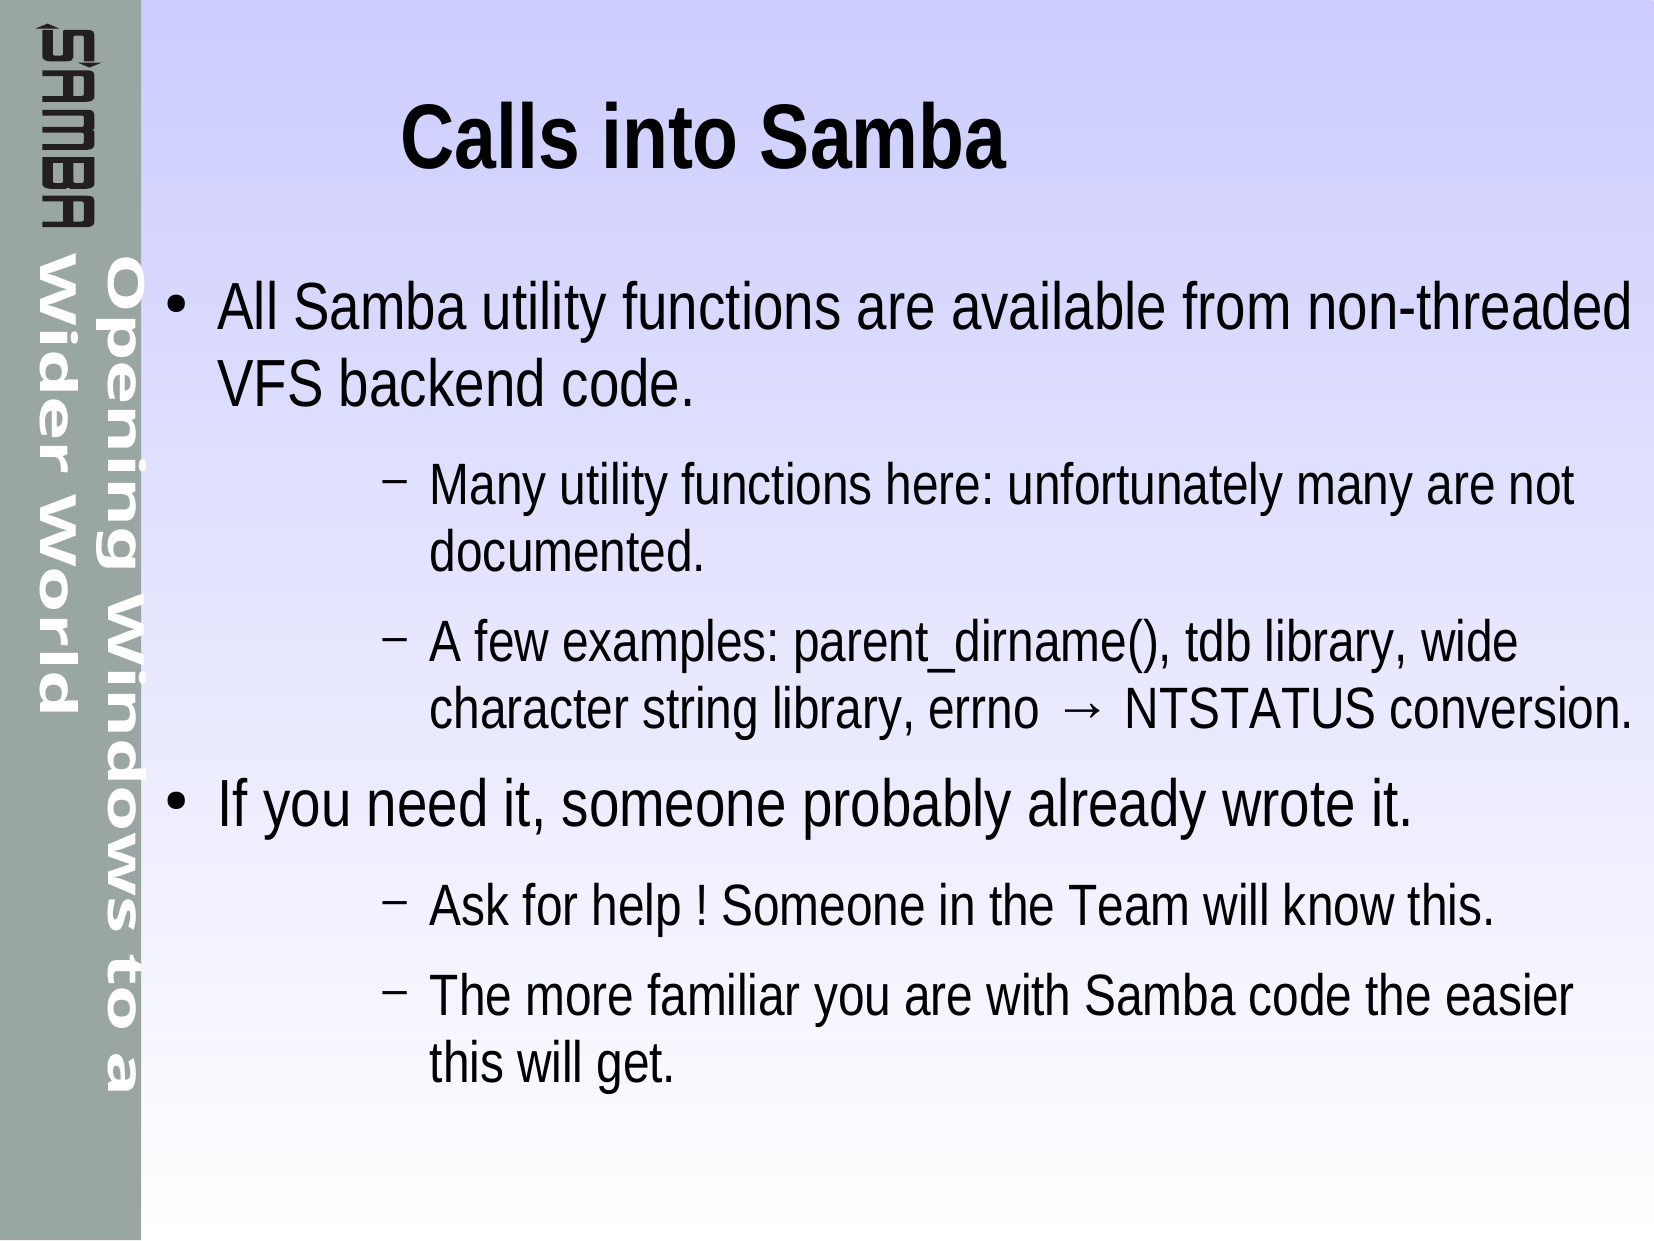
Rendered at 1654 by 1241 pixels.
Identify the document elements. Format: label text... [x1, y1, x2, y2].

list All Samba utility functions are available from non-threaded VFS backend code. Many utility functions here: unfortunately many are not documented. A few examples: parent_dirname(), tdb library, wide character string library, errno → NTSTATUS conversion. If you need it, someone probably already wrote it. Ask for help ! Someone in the Team will know this. The more familiar you are with Samba code the easier this will get. [146, 267, 1638, 1187]
title Calls into Samba [188, 52, 1220, 219]
